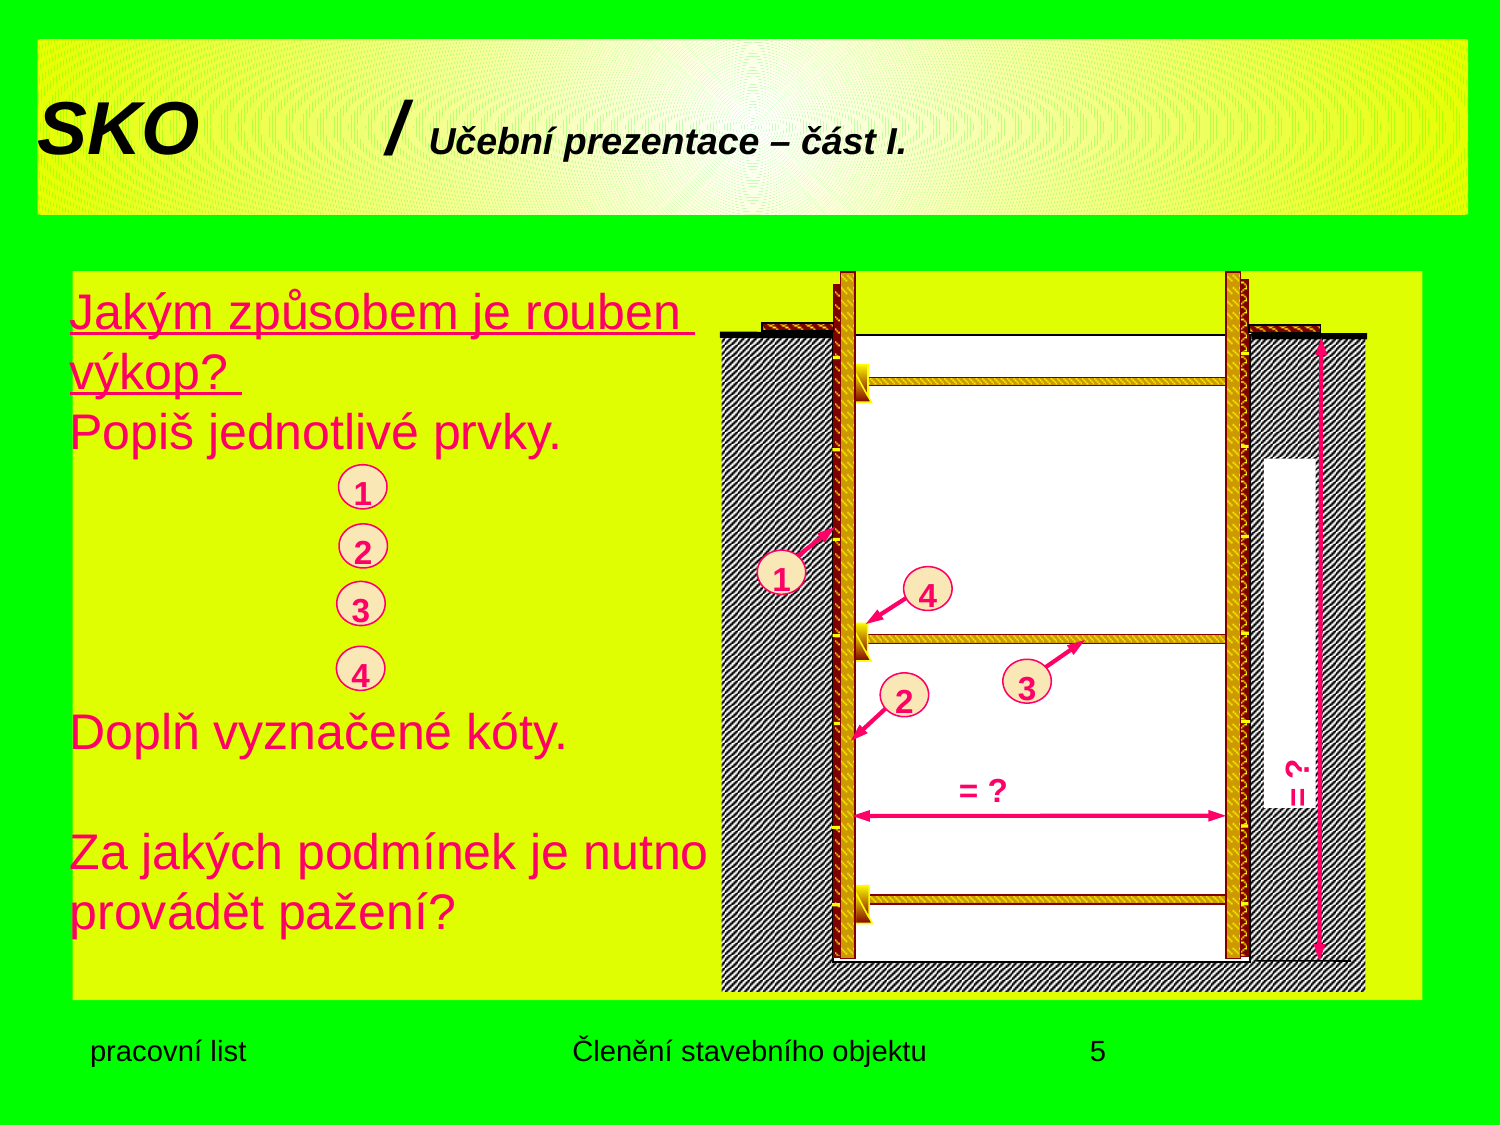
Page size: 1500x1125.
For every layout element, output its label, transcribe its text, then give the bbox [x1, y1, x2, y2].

text_box [72, 271, 1423, 1001]
text_box = ? [958, 757, 1132, 809]
text_box 3 [336, 581, 386, 626]
text_box 2 [339, 523, 388, 568]
text_box pracovní list [75, 1024, 426, 1103]
text_box 2 [880, 672, 929, 717]
text_box 4 [336, 646, 385, 691]
text_box [1074, 1024, 1426, 1103]
text_box 3 [1002, 659, 1052, 704]
text_box SKO / Učební prezentace – část I. [38, 40, 1468, 214]
text_box 1 [757, 550, 806, 595]
text_box = ? [1263, 458, 1316, 808]
text_box Členění stavebního objektu [512, 1024, 988, 1103]
text_box Jakým způsobem je rouben výkop? Popiš jednotlivé prvky. Doplň vyznačené kóty. Za jakých podmínek je nutno provádět pažení? [69, 267, 728, 997]
text_box 4 [903, 566, 953, 611]
